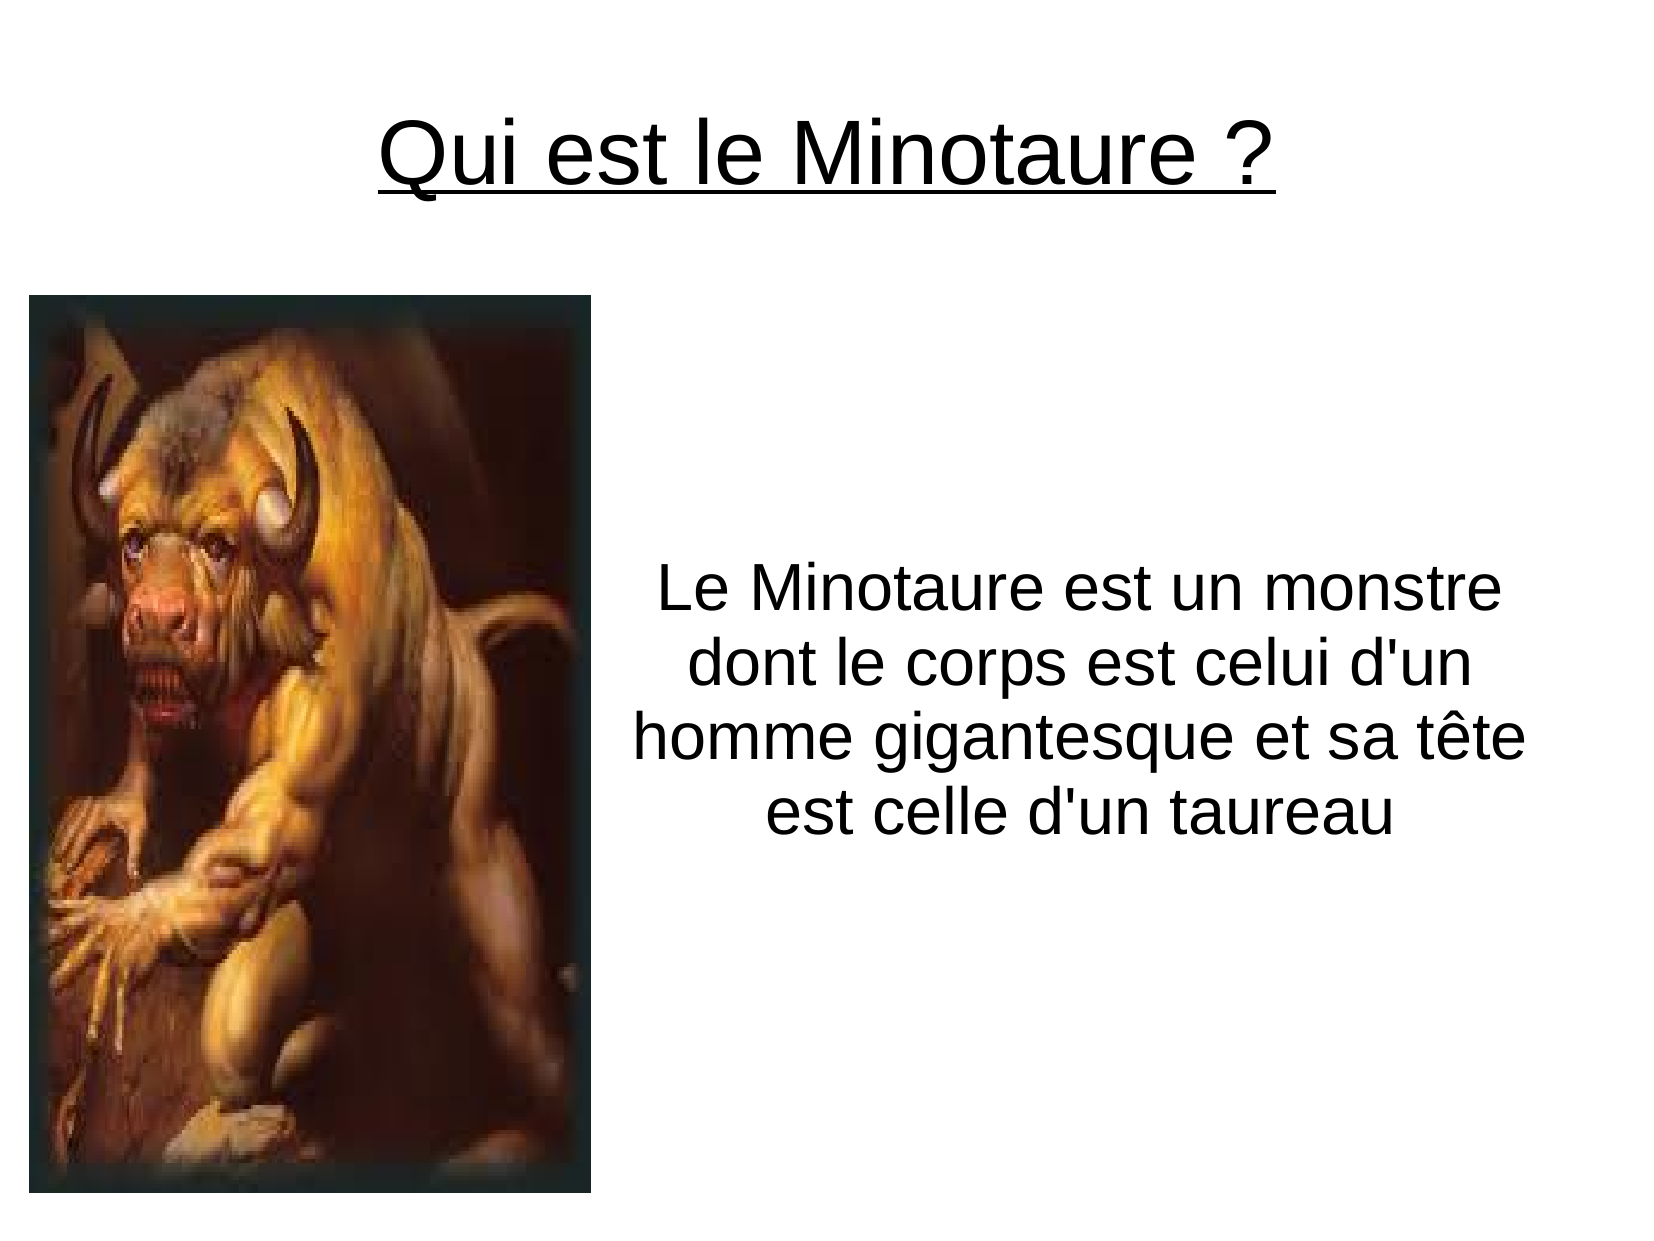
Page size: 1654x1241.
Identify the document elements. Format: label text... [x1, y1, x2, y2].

picture [29, 295, 591, 1193]
subtitle Le Minotaure est un monstre dont le corps est celui d'un homme gigantesque et sa tête est celle d'un taureau [590, 290, 1571, 1109]
title Qui est le Minotaure ? [82, 49, 1571, 257]
